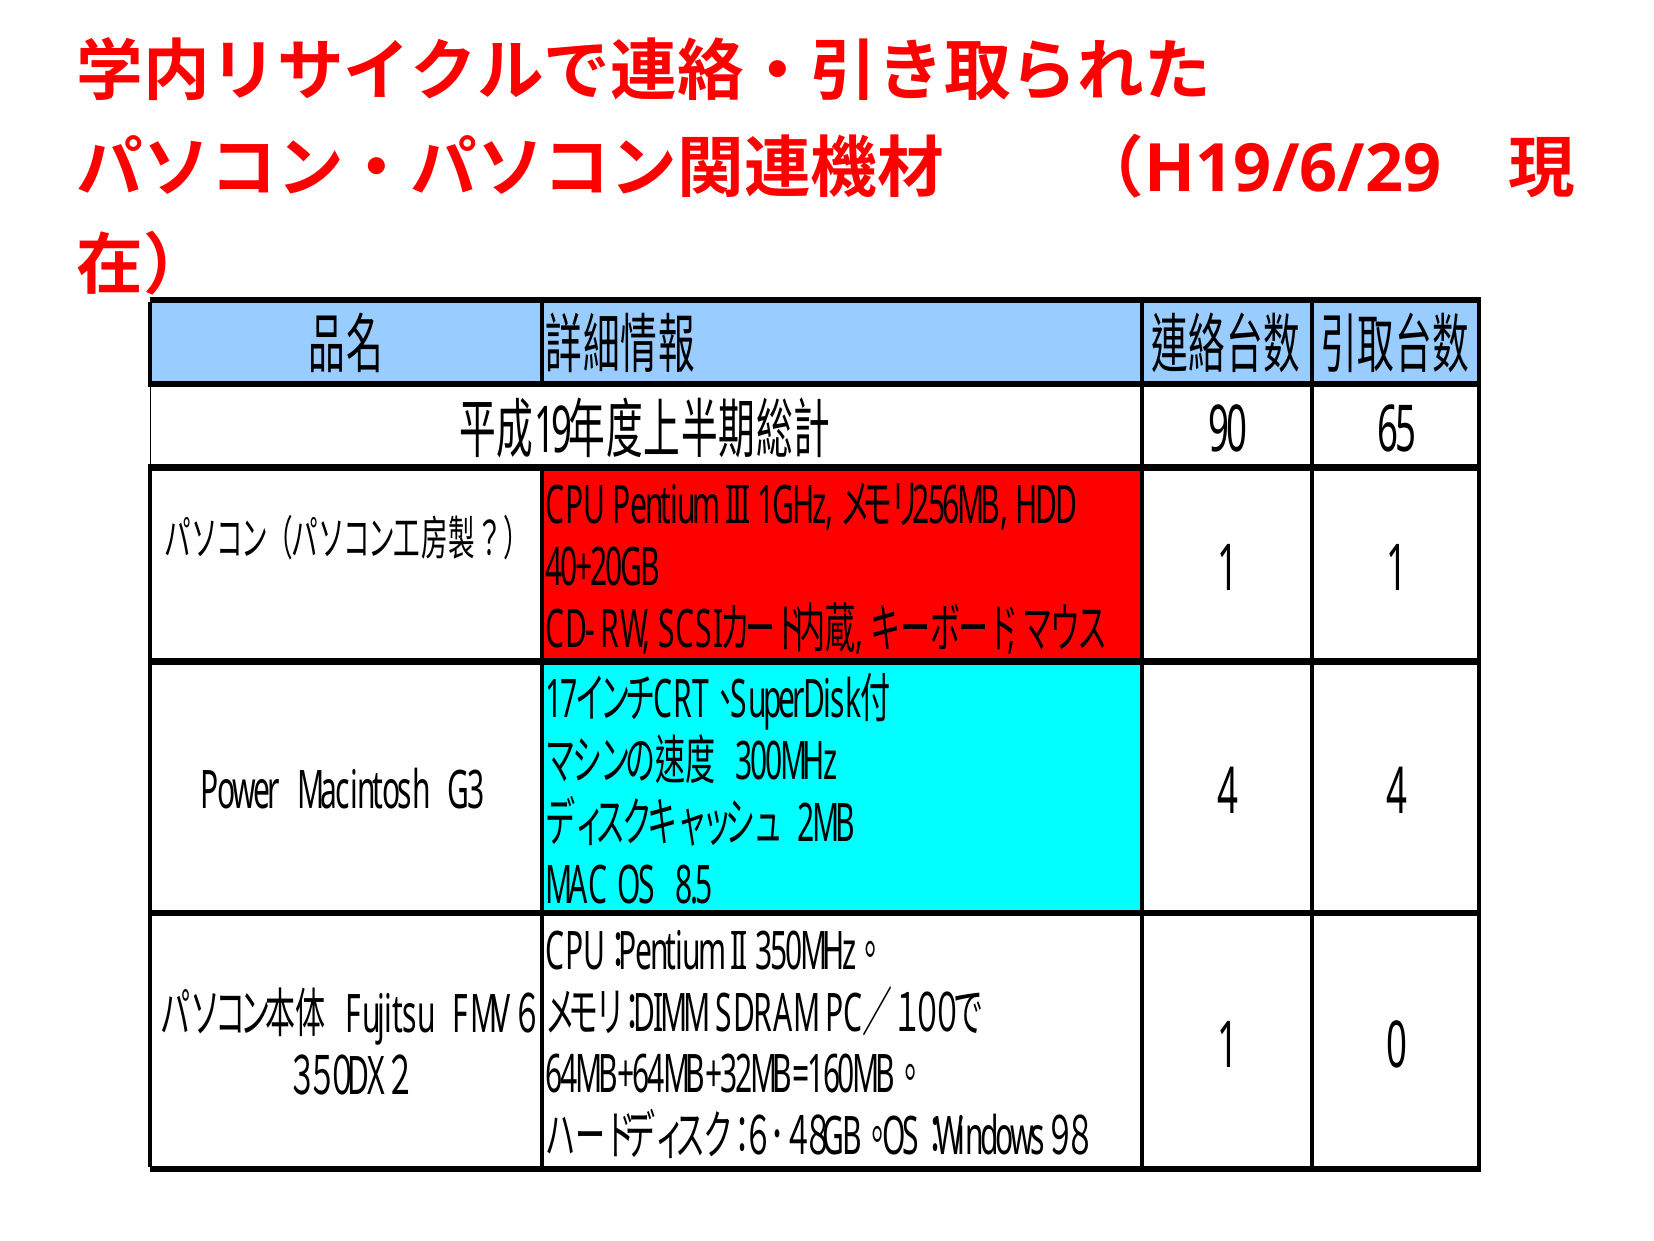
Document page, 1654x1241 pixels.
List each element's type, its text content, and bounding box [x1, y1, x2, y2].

title 学内リサイクルで連絡・引き取られた パソコン・パソコン関連機材 （H19/6/29 現在） [76, 58, 1625, 266]
chart [147, 295, 1484, 1175]
